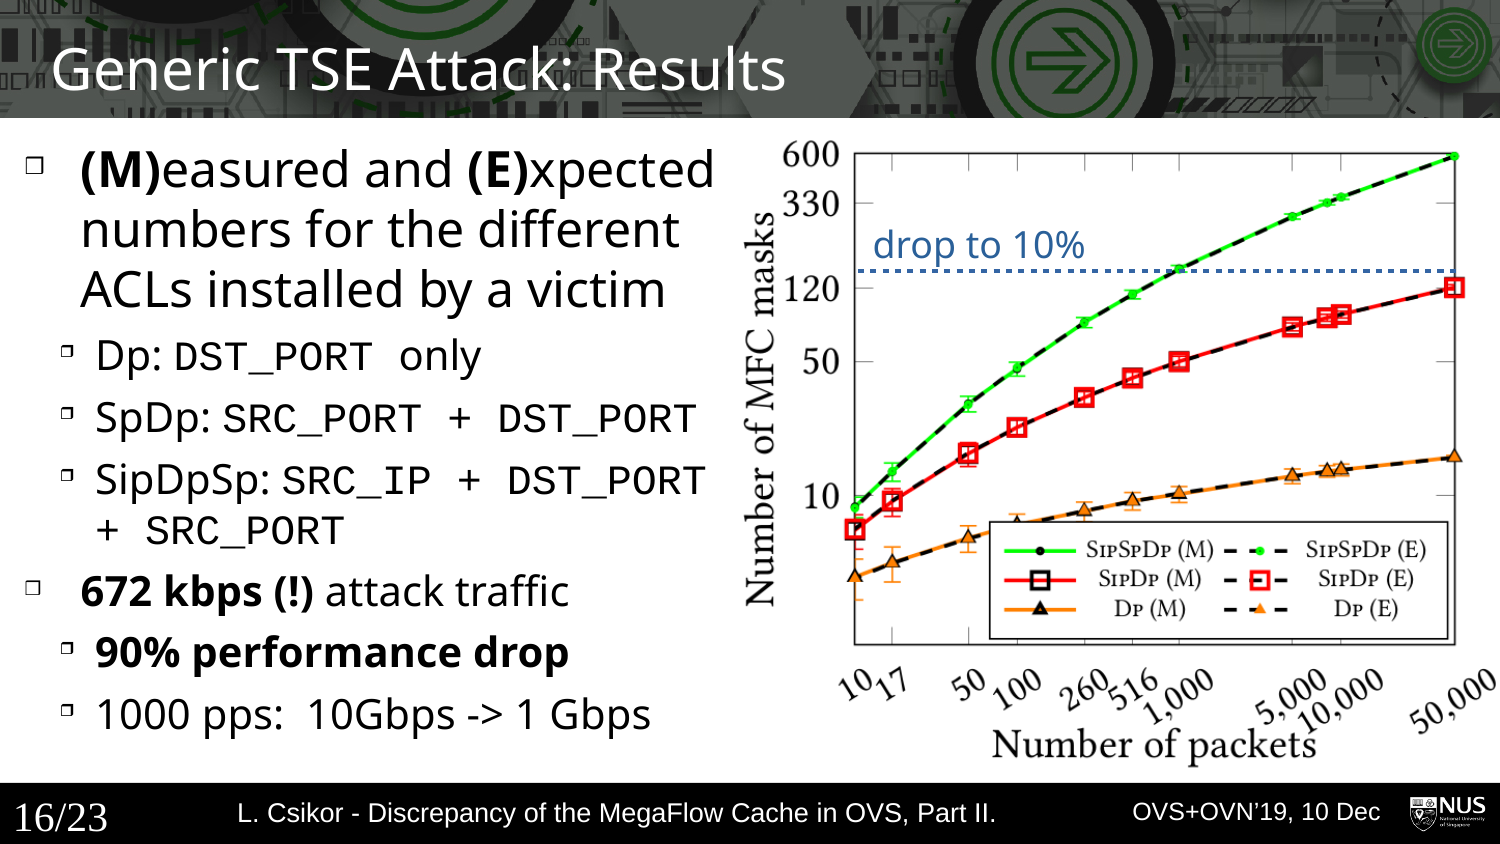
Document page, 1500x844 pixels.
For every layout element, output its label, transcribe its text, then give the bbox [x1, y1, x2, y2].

text_box drop to 10% [857, 210, 1173, 283]
picture [737, 129, 1500, 780]
text_box (M)easured and (E)xpected numbers for the different ACLs installed by a victim Dp: DST_PORT only SpDp: SRC_PORT + DST_PORT SipDpSp: SRC_IP + DST_PORT + SRC_PORT 672 kbps (!) attack traffic 90% performance drop 1000 pps: 10Gbps -> 1 Gbps [9, 129, 737, 770]
picture [1395, 782, 1500, 844]
text_box Generic TSE Attack: Results [35, 37, 1386, 97]
picture [0, 0, 1500, 118]
